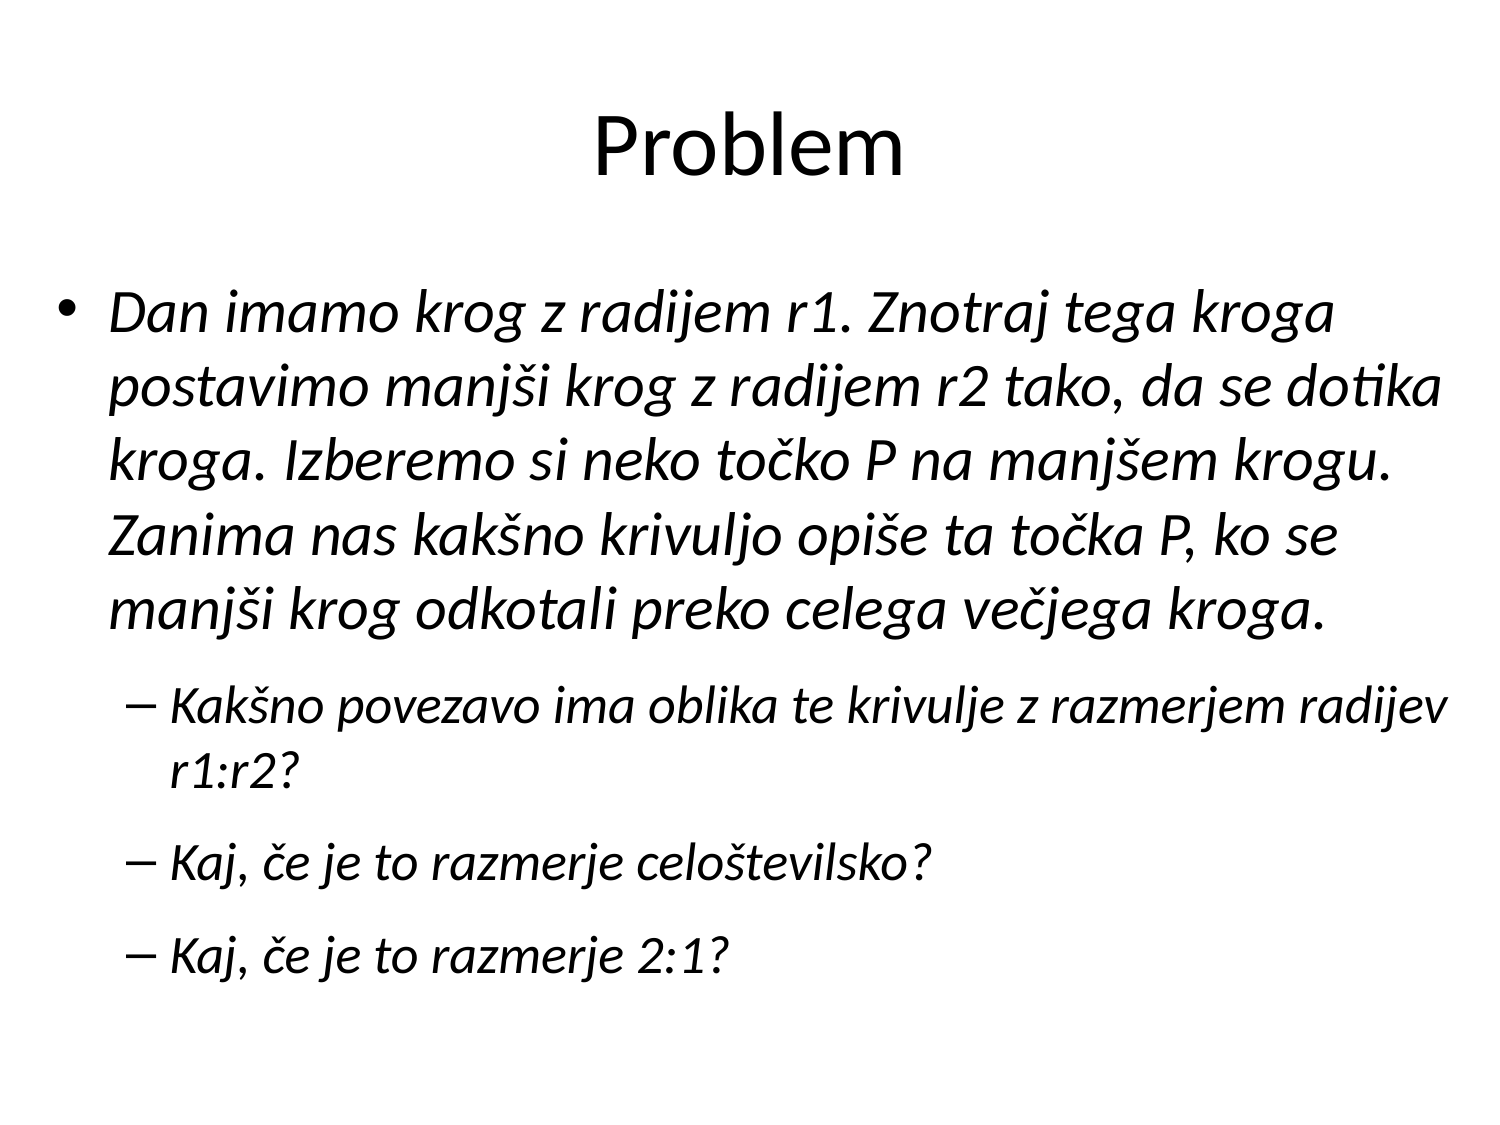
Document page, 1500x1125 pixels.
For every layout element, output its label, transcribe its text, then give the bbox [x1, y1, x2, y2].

list Dan imamo krog z radijem r1. Znotraj tega kroga postavimo manjši krog z radijem r2 tako, da se dotika kroga. Izberemo si neko točko P na manjšem krogu. Zanima nas kakšno krivuljo opiše ta točka P, ko se manjši krog odkotali preko celega večjega kroga. Kakšno povezavo ima oblika te krivulje z razmerjem radijev r1:r2? Kaj, če je to razmerje celoštevilsko? Kaj, če je to razmerje 2:1? [41, 262, 1483, 1005]
title Problem [75, 45, 1425, 233]
